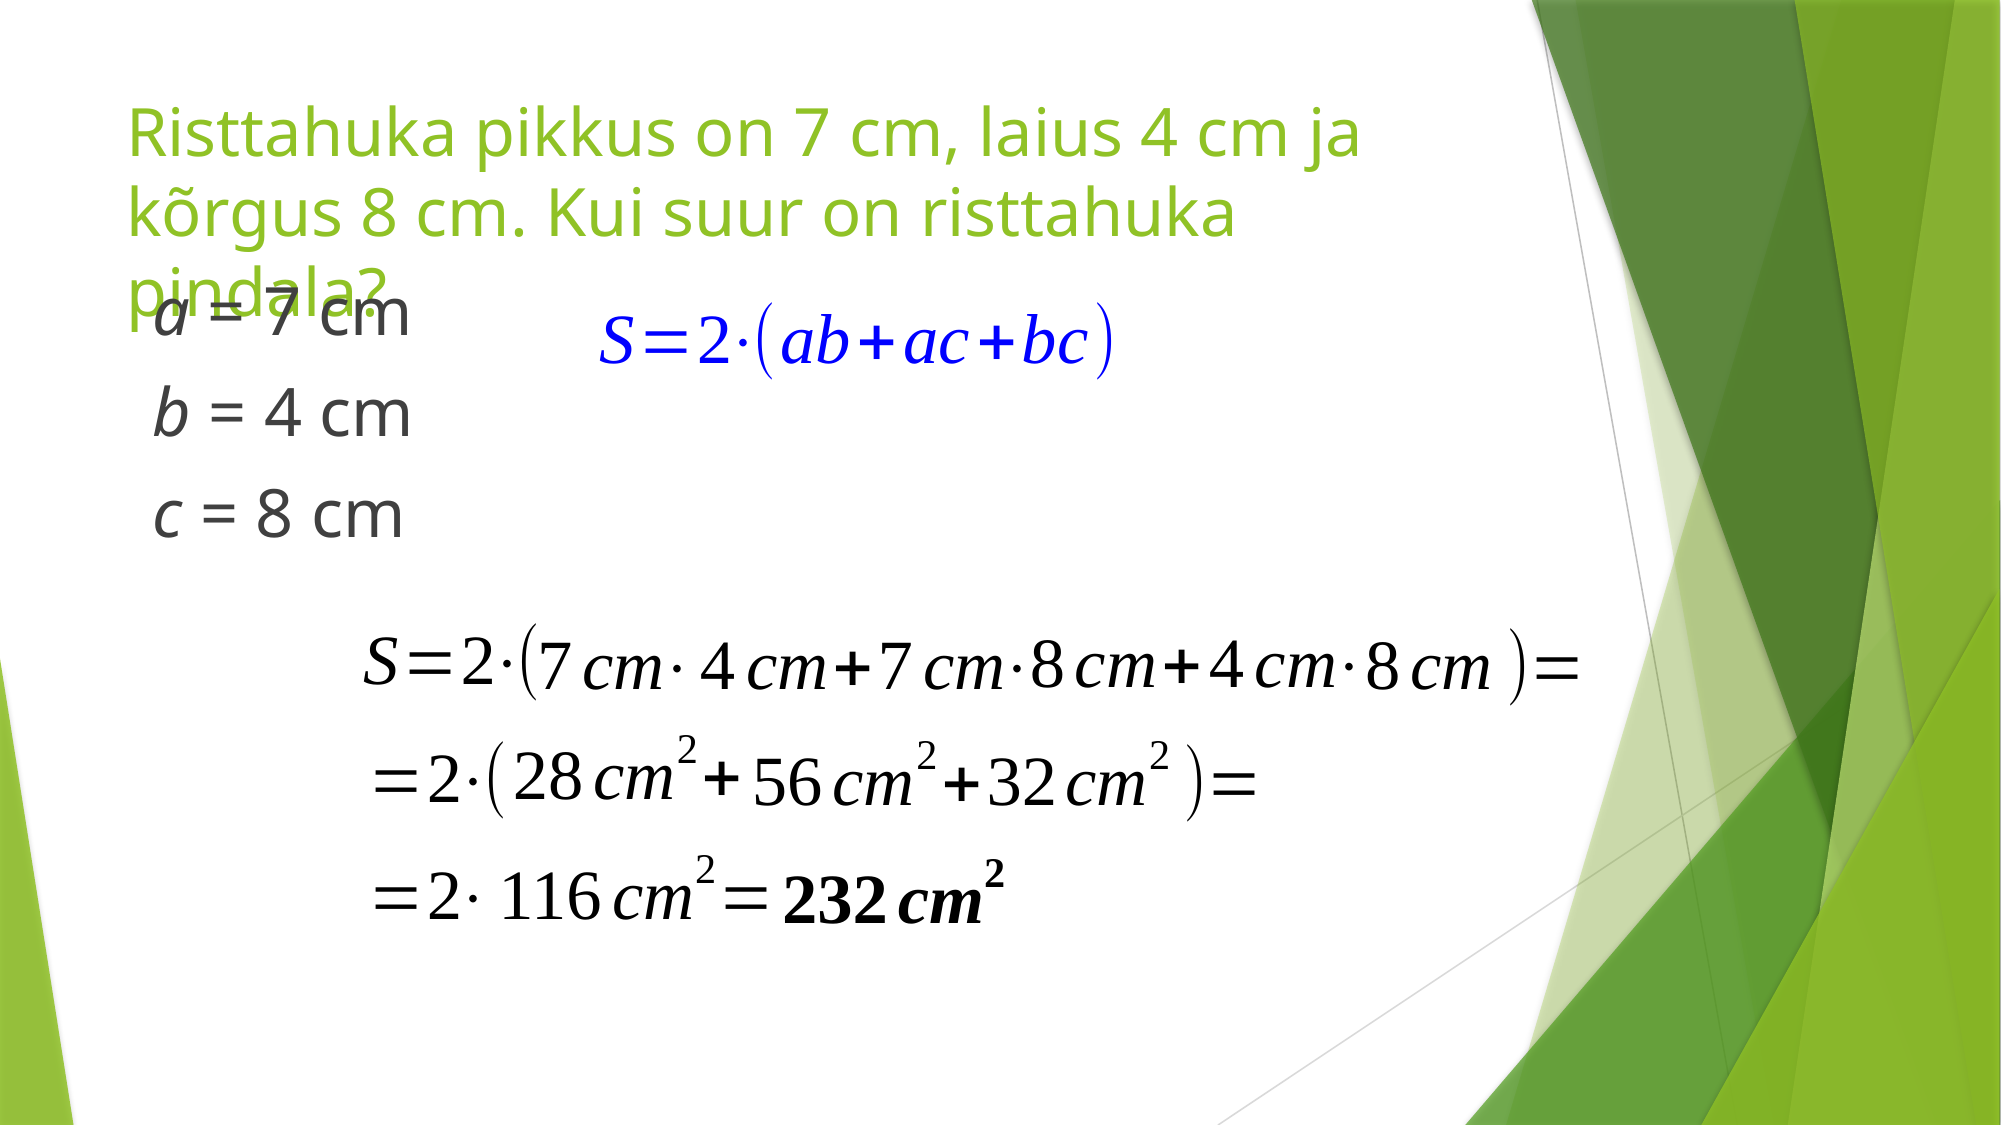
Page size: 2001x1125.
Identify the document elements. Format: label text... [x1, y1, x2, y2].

chart [354, 620, 1594, 710]
chart [354, 726, 1271, 826]
chart [590, 299, 1124, 384]
list a = 7 cm b = 4 cm c = 8 cm [81, 261, 1595, 898]
title Risttahuka pikkus on 7 cm, laius 4 cm ja kõrgus 8 cm. Kui suur on risttahuka pindala? [111, 82, 1522, 219]
chart [354, 846, 1012, 939]
